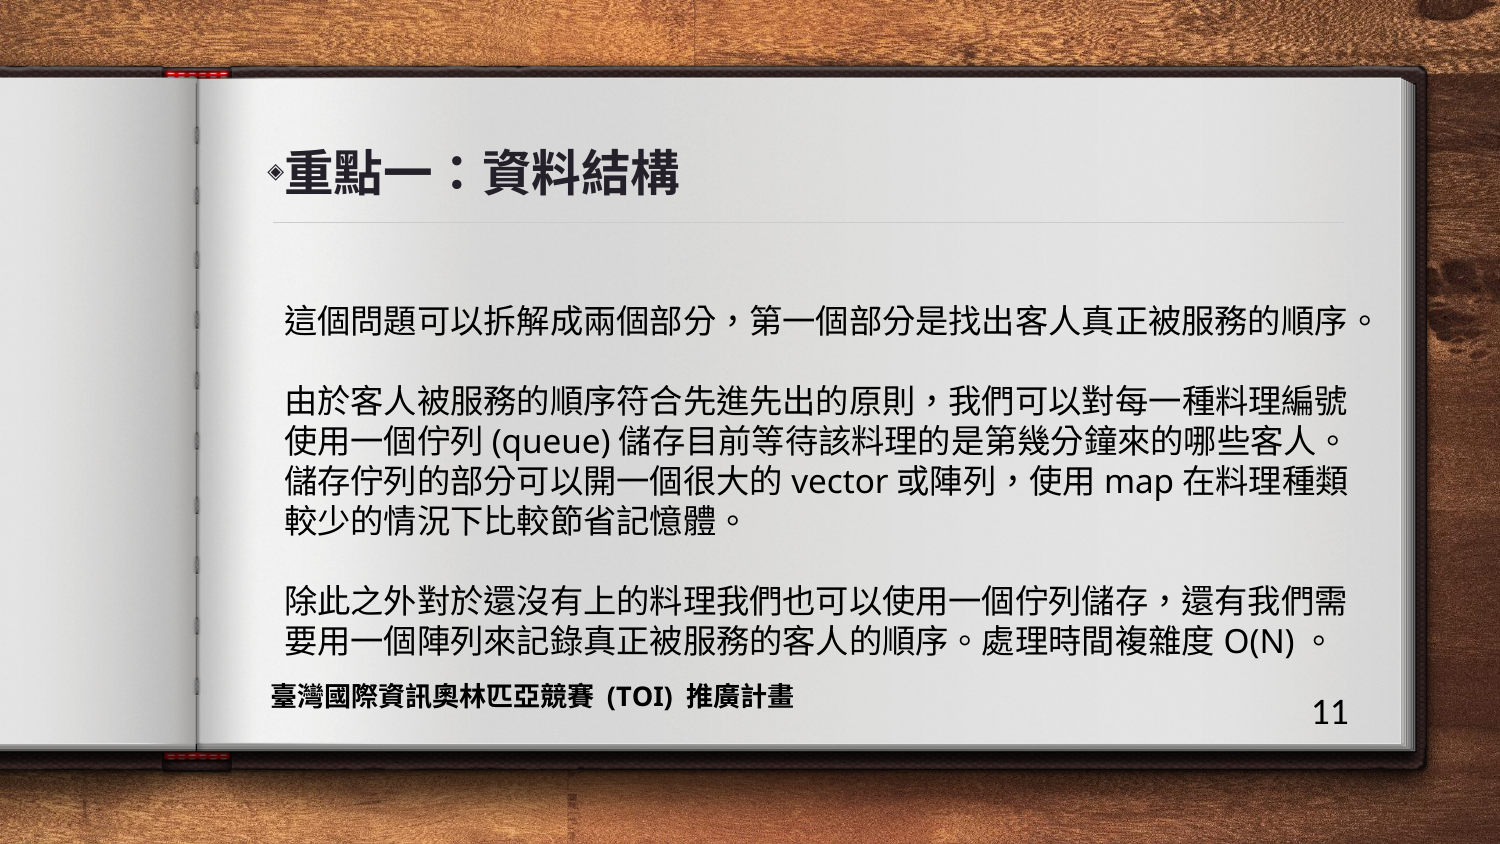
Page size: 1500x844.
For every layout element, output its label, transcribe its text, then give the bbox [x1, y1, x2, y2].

list 重點一：資料結構 [252, 126, 1194, 216]
text_box 這個問題可以拆解成兩個部分，第一個部分是找出客人真正被服務的順序。 由於客人被服務的順序符合先進先出的原則，我們可以對每一種料理編號使用一個佇列(queue)儲存目前等待該料理的是第幾分鐘來的哪些客人。 儲存佇列的部分可以開一個很大的vector或陣列，使用map在料理種類較少的情況下比較節省記憶體。 除此之外對於還沒有上的料理我們也可以使用一個佇列儲存，還有我們需要用一個陣列來記錄真正被服務的客人的順序。處理時間複雜度O(N)。 [269, 293, 1367, 672]
text_box [1295, 672, 1386, 737]
